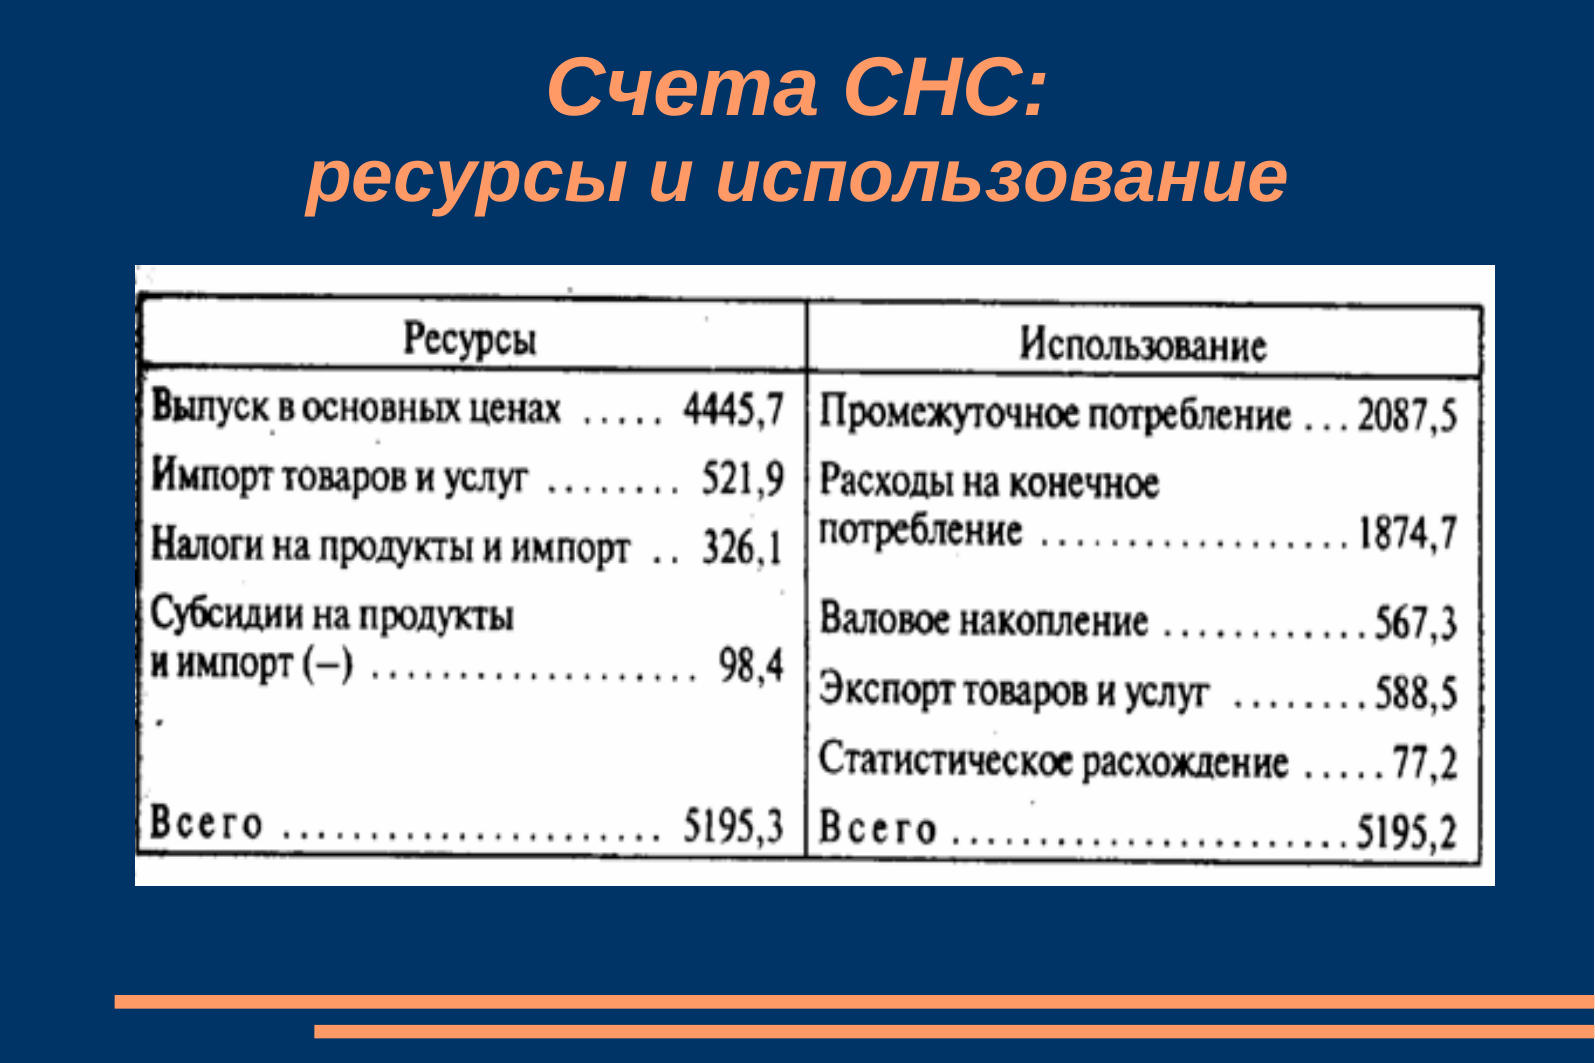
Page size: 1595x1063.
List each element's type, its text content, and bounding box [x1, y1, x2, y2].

title Счета СНС: ресурсы и использование [117, 39, 1479, 217]
picture [135, 265, 1495, 886]
